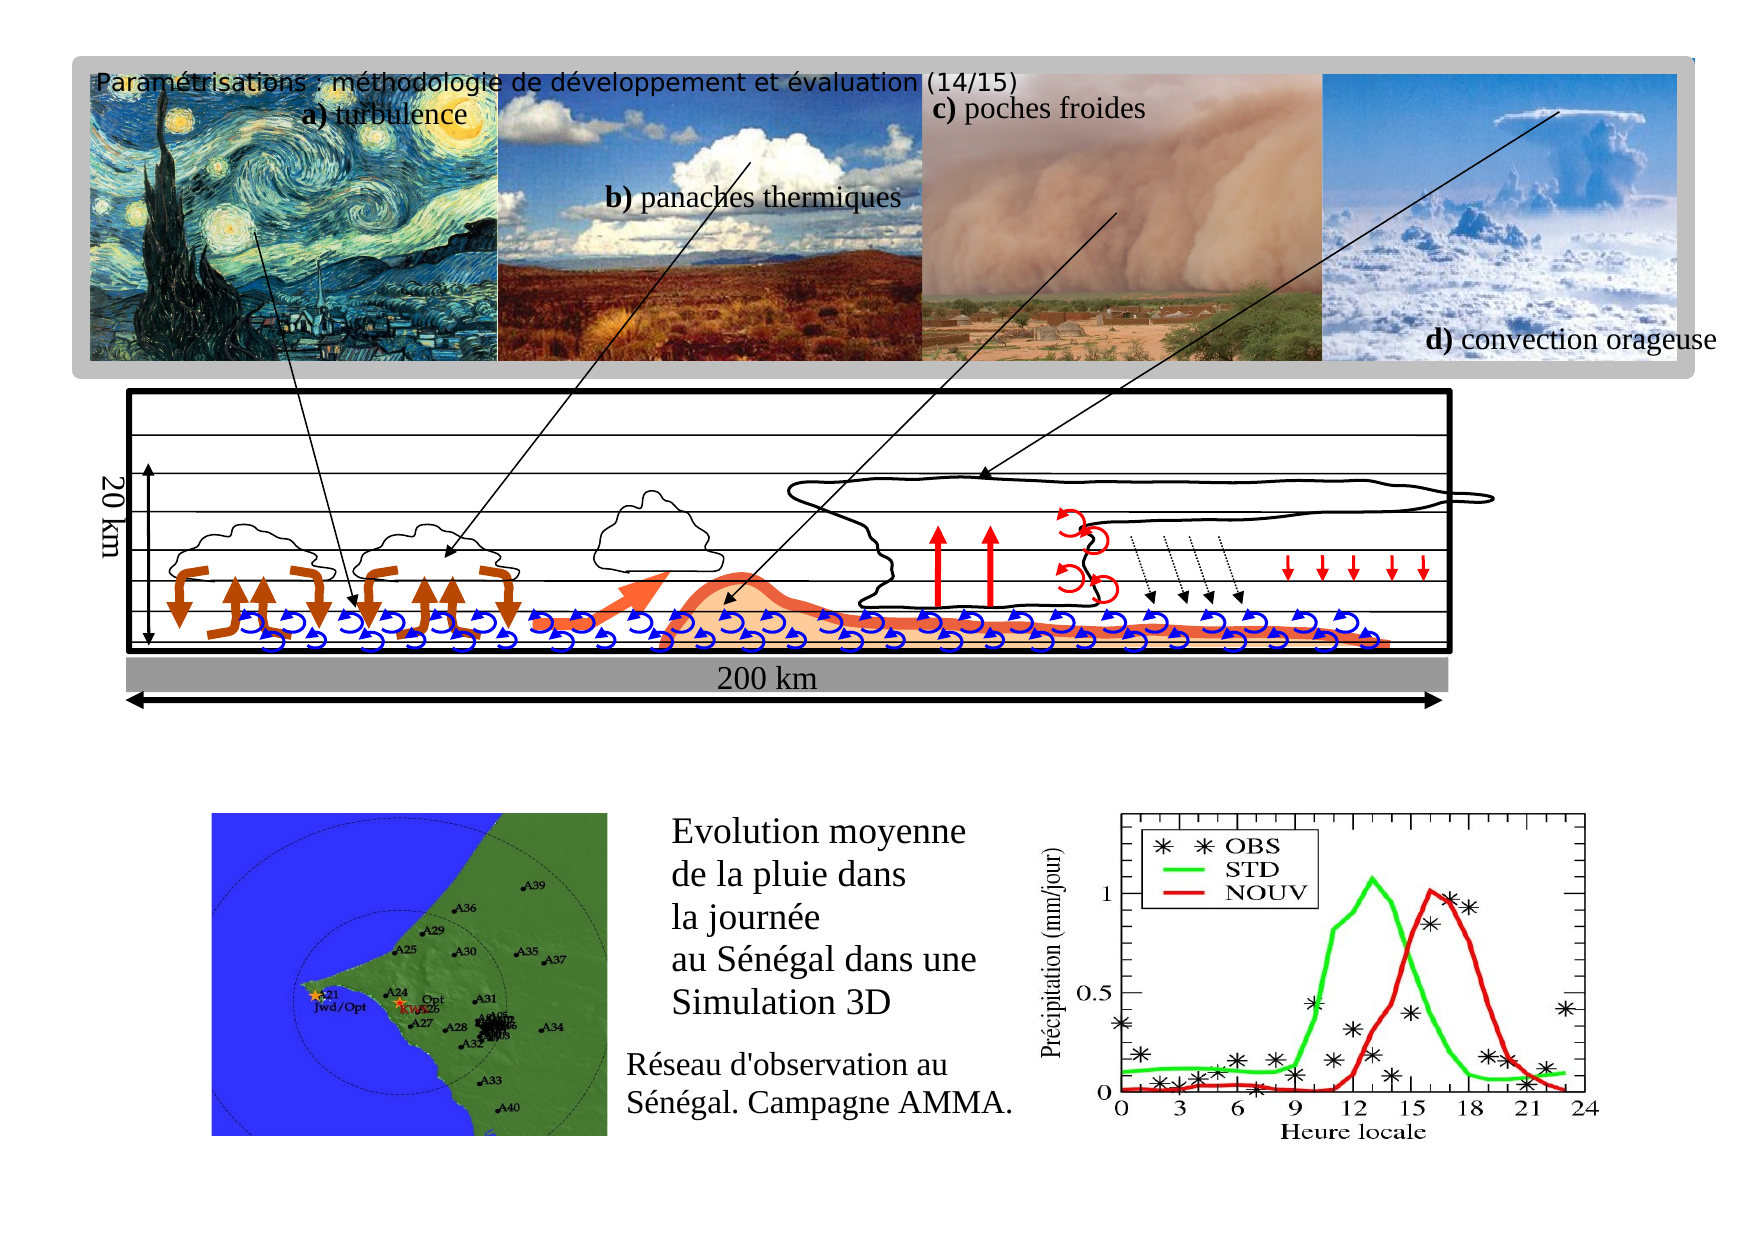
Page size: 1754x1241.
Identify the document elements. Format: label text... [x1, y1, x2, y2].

text_box Paramétrisations : méthodologie de développement et évaluation (14/15) [81, 61, 1122, 105]
text_box [804, 643, 860, 648]
text_box [1054, 643, 1091, 648]
text_box 200 km [702, 651, 875, 714]
text_box [1093, 631, 1144, 641]
picture [1053, 811, 1601, 1141]
text_box b) panaches thermiques [590, 171, 742, 236]
text_box [903, 643, 959, 648]
text_box [863, 643, 900, 648]
text_box [1138, 629, 1186, 641]
text_box [673, 616, 691, 630]
text_box [126, 658, 702, 692]
text_box [962, 643, 1000, 648]
text_box [875, 658, 1448, 692]
text_box [1287, 643, 1335, 647]
text_box [673, 643, 710, 648]
text_box [1186, 643, 1243, 648]
text_box [764, 643, 802, 648]
text_box 20 km [67, 460, 141, 641]
text_box Réseau d'observation au Sénégal. Campagne AMMA. [611, 1038, 1053, 1148]
text_box [1093, 643, 1144, 648]
text_box a) turbulence [286, 105, 502, 153]
text_box [942, 623, 1001, 641]
text_box [992, 627, 1051, 641]
text_box [1036, 628, 1093, 641]
picture [211, 813, 608, 1136]
text_box d) convection orageuse [1410, 313, 1631, 378]
text_box [712, 643, 761, 648]
text_box [1242, 631, 1285, 641]
text_box [1338, 636, 1363, 641]
text_box [1285, 632, 1335, 641]
text_box [843, 619, 960, 641]
text_box [1247, 643, 1283, 647]
text_box [740, 613, 860, 641]
text_box b) panaches thermiques [696, 171, 816, 236]
text_box [670, 613, 762, 641]
text_box [1147, 643, 1184, 648]
text_box [1184, 631, 1243, 641]
text_box c) poches froides [917, 83, 1191, 147]
text_box [687, 582, 813, 610]
text_box [1338, 643, 1375, 647]
text_box [1002, 643, 1051, 648]
picture [90, 74, 1677, 361]
text_box Evolution moyenne de la pluie dans la journée au Sénégal dans une Simulation 3D [656, 802, 1119, 1045]
